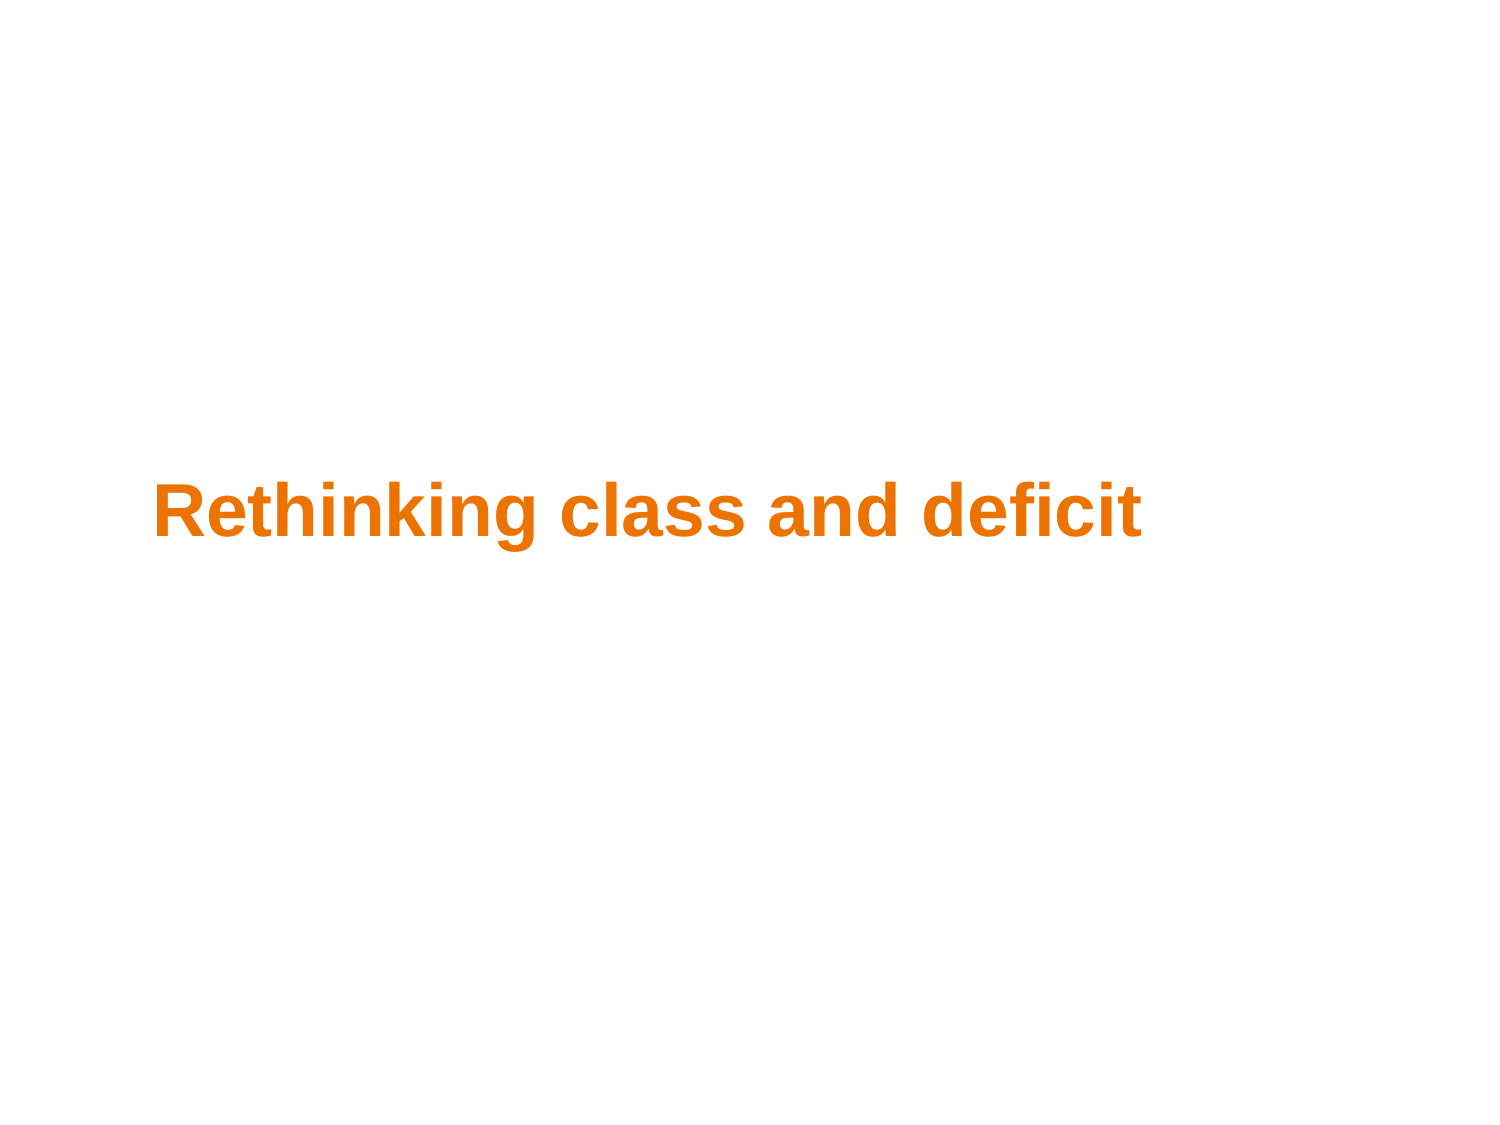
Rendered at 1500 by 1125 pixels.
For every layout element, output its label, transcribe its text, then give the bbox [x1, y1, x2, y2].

text_box Rethinking class and deficit [137, 454, 1375, 559]
